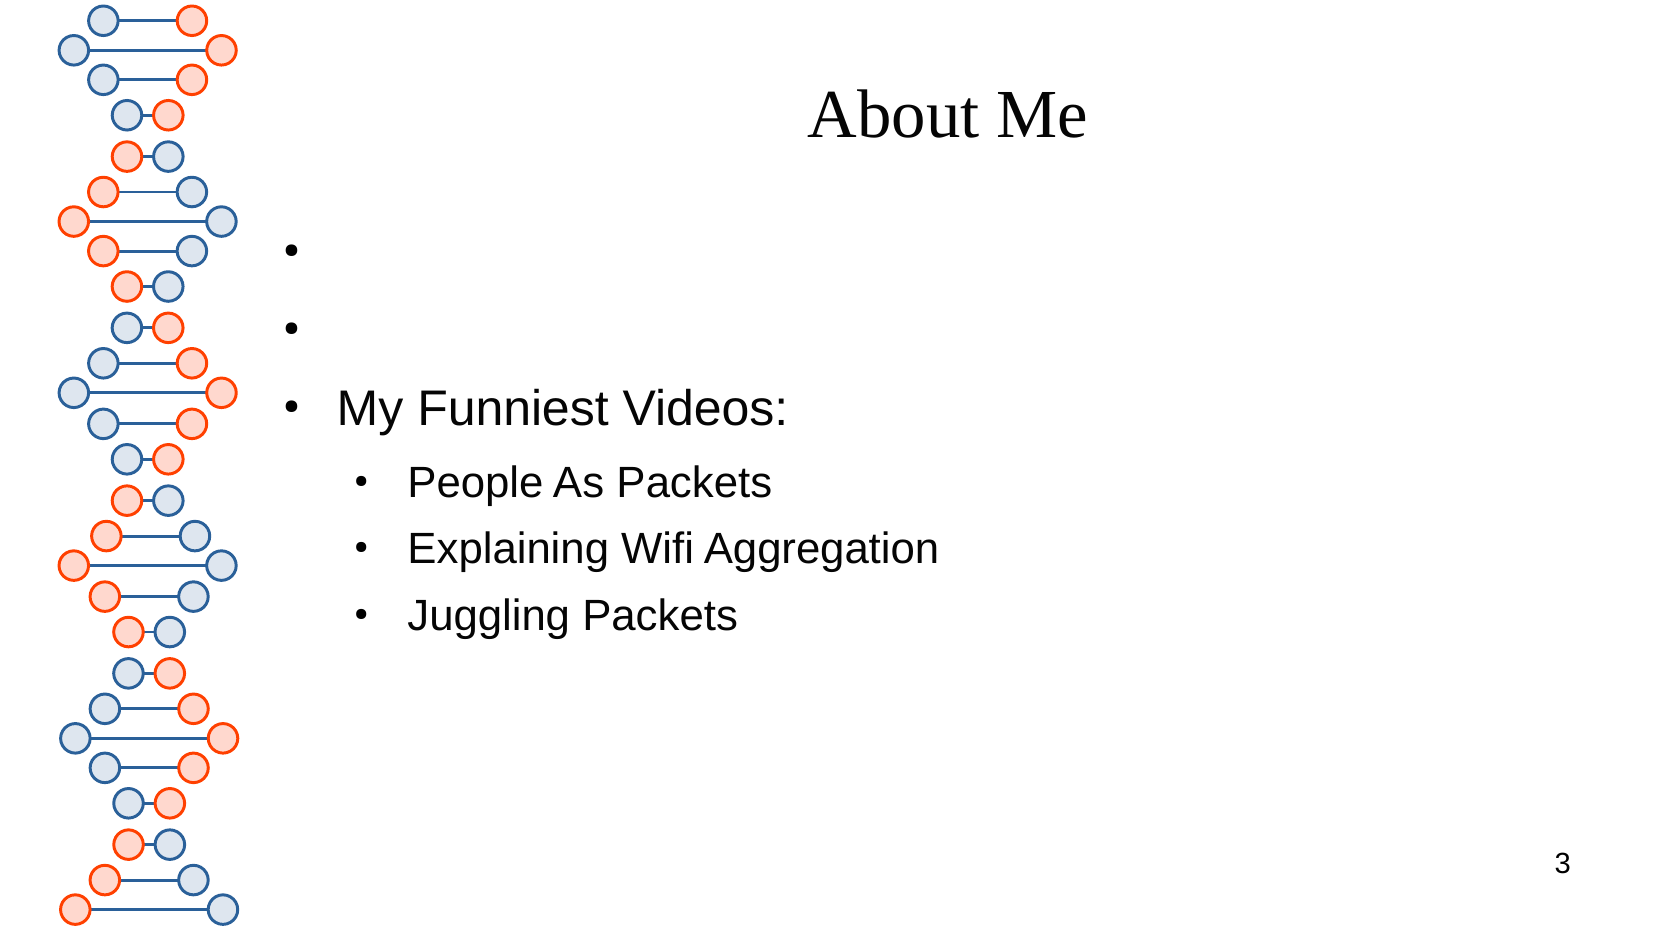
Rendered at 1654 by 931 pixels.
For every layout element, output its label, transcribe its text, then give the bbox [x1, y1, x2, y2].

title About Me [283, 37, 1613, 192]
list My Funniest Videos: People As Packets Explaining Wifi Aggregation Juggling Packets [265, 224, 1595, 764]
